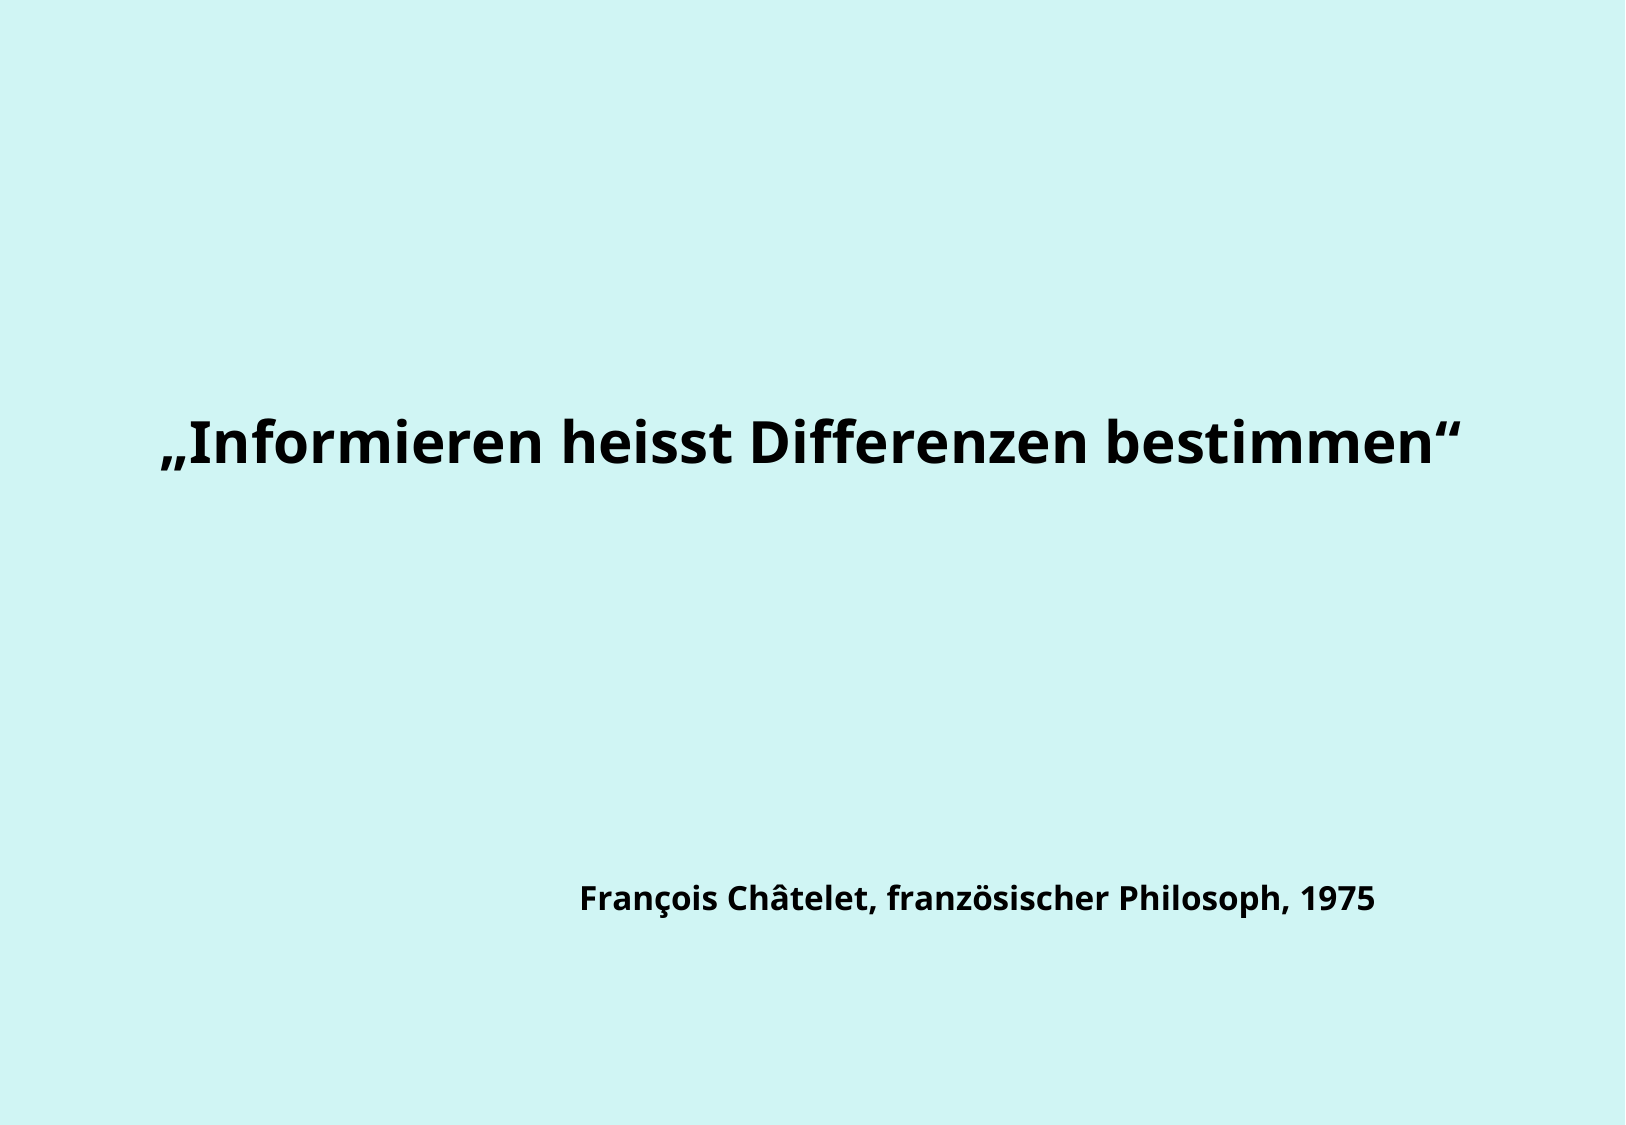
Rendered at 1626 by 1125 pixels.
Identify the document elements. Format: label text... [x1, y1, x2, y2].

text_box „Informieren heisst Differenzen bestimmen“ [68, 397, 1569, 483]
text_box François Châtelet, französischer Philosoph, 1975 [564, 869, 1522, 925]
